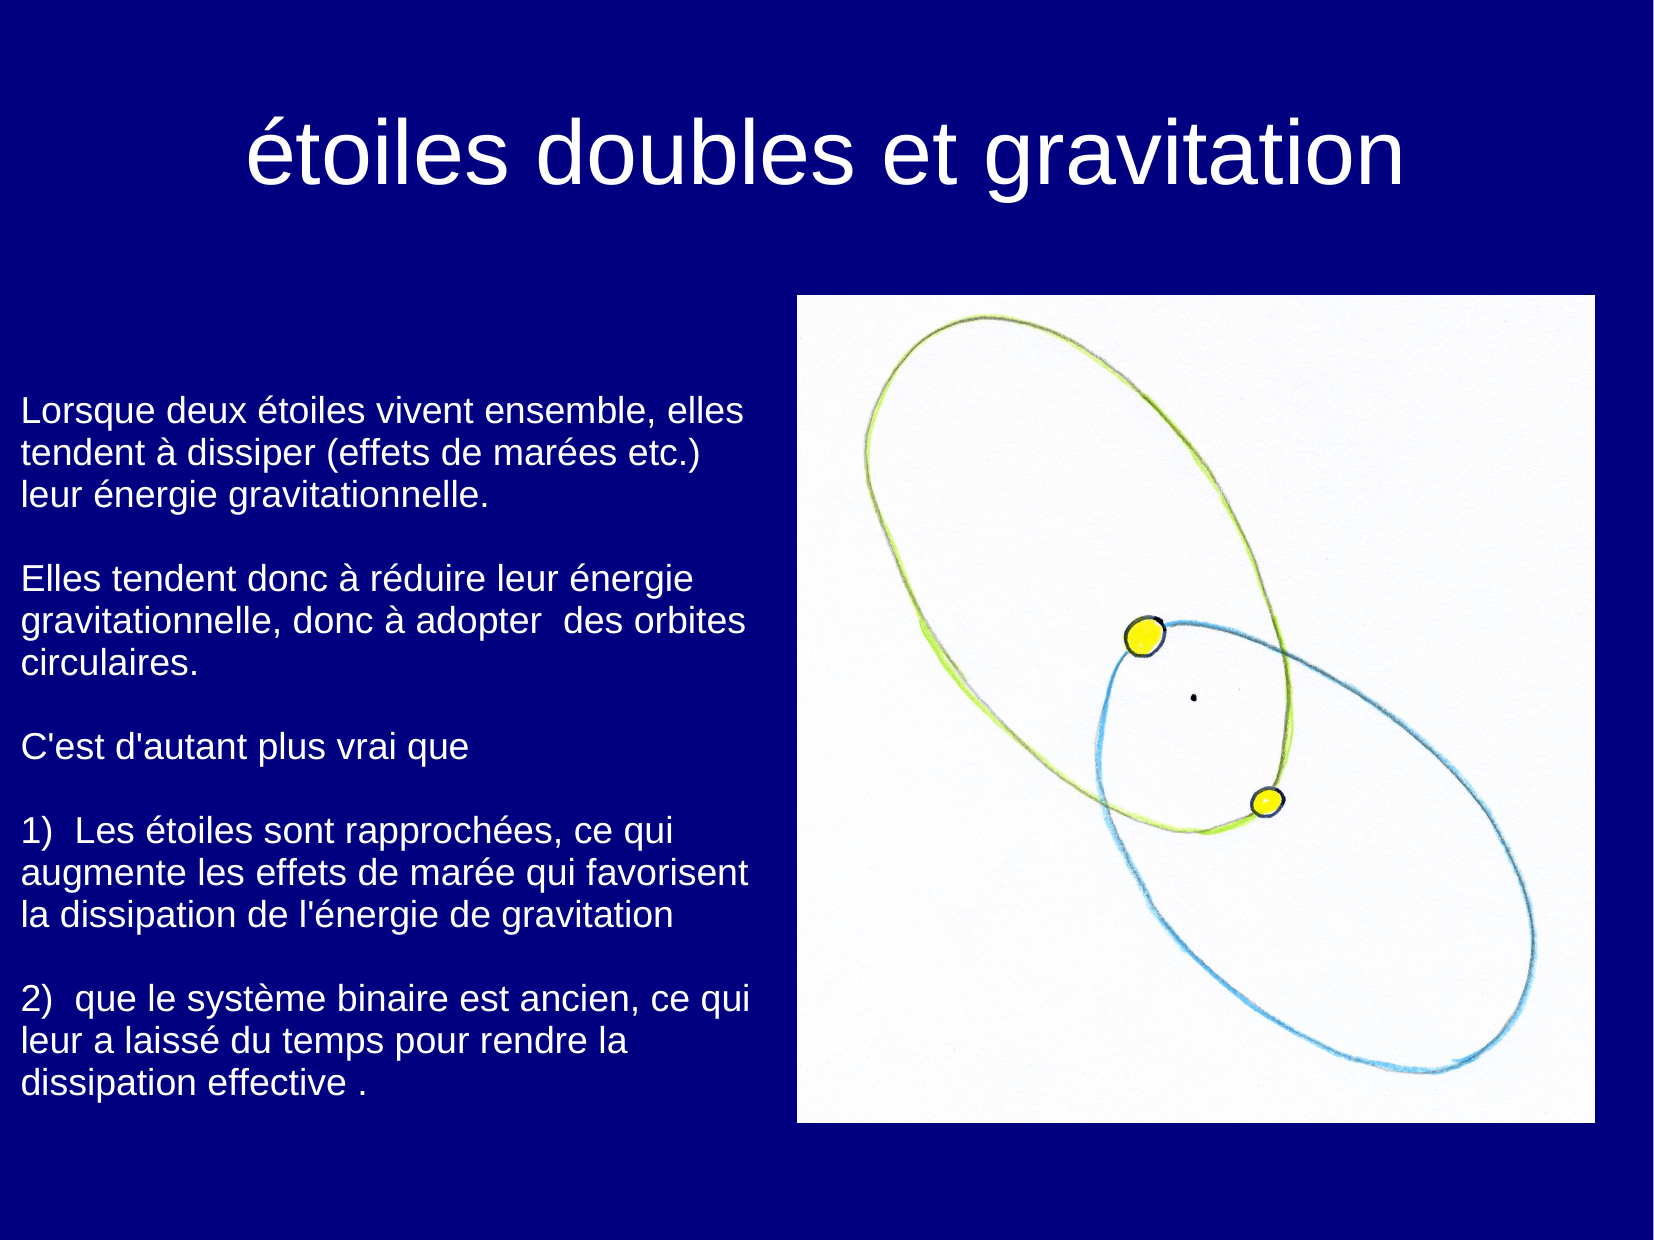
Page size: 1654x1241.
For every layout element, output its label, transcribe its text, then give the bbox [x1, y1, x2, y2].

text_box Lorsque deux étoiles vivent ensemble, elles tendent à dissiper (effets de marées etc.) leur énergie gravitationnelle. Elles tendent donc à réduire leur énergie gravitationnelle, donc à adopter des orbites circulaires. C'est d'autant plus vrai que 1) Les étoiles sont rapprochées, ce qui augmente les effets de marée qui favorisent la dissipation de l'énergie de gravitation 2) que le système binaire est ancien, ce qui leur a laissé du temps pour rendre la dissipation effective . [5, 382, 768, 1155]
picture [797, 295, 1595, 1123]
title étoiles doubles et gravitation [82, 49, 1571, 257]
